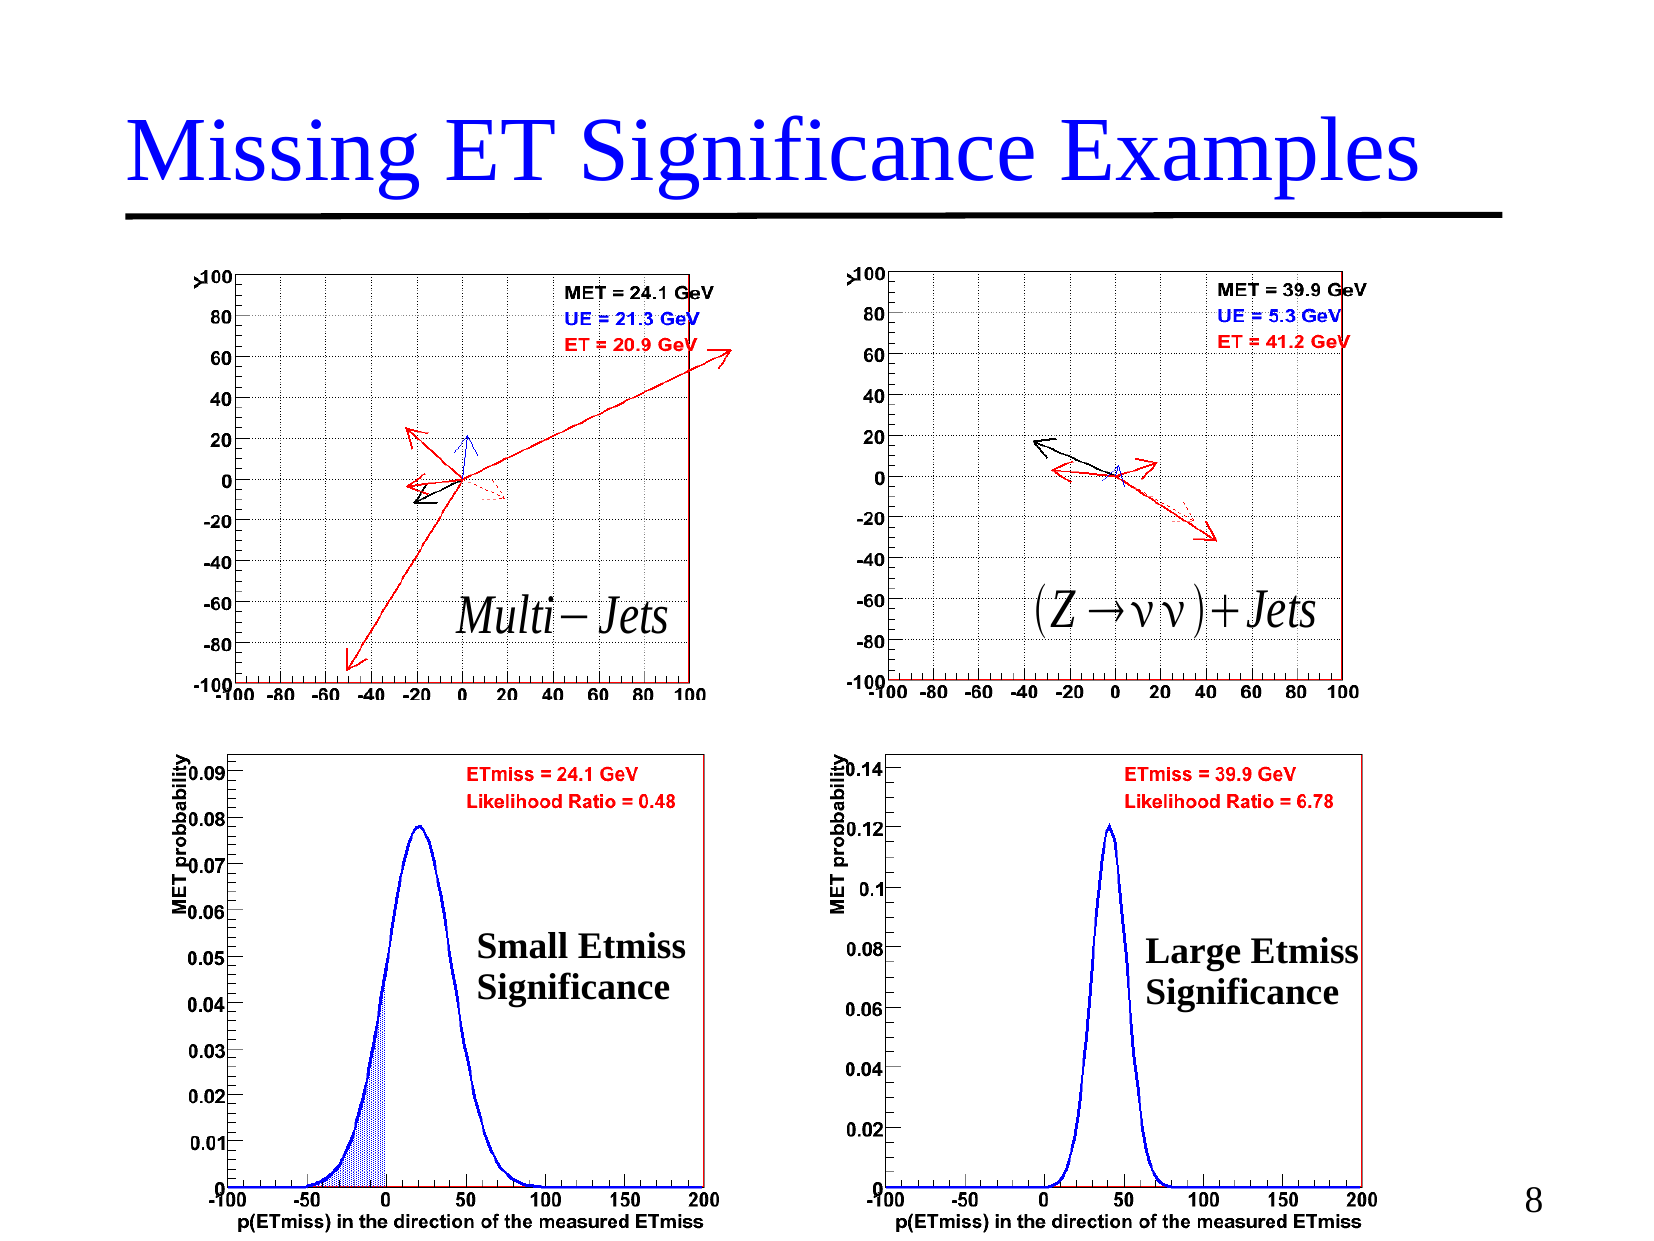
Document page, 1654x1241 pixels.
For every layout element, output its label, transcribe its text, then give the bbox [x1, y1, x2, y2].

chart [442, 584, 677, 647]
text_box Large Etmiss Significance [1145, 929, 1360, 1013]
text_box Missing ET Significance Examples [125, 98, 1602, 211]
picture [826, 220, 1421, 1241]
text_box Small Etmiss Significance [476, 924, 687, 1009]
chart [1022, 575, 1327, 644]
picture [168, 223, 763, 1241]
